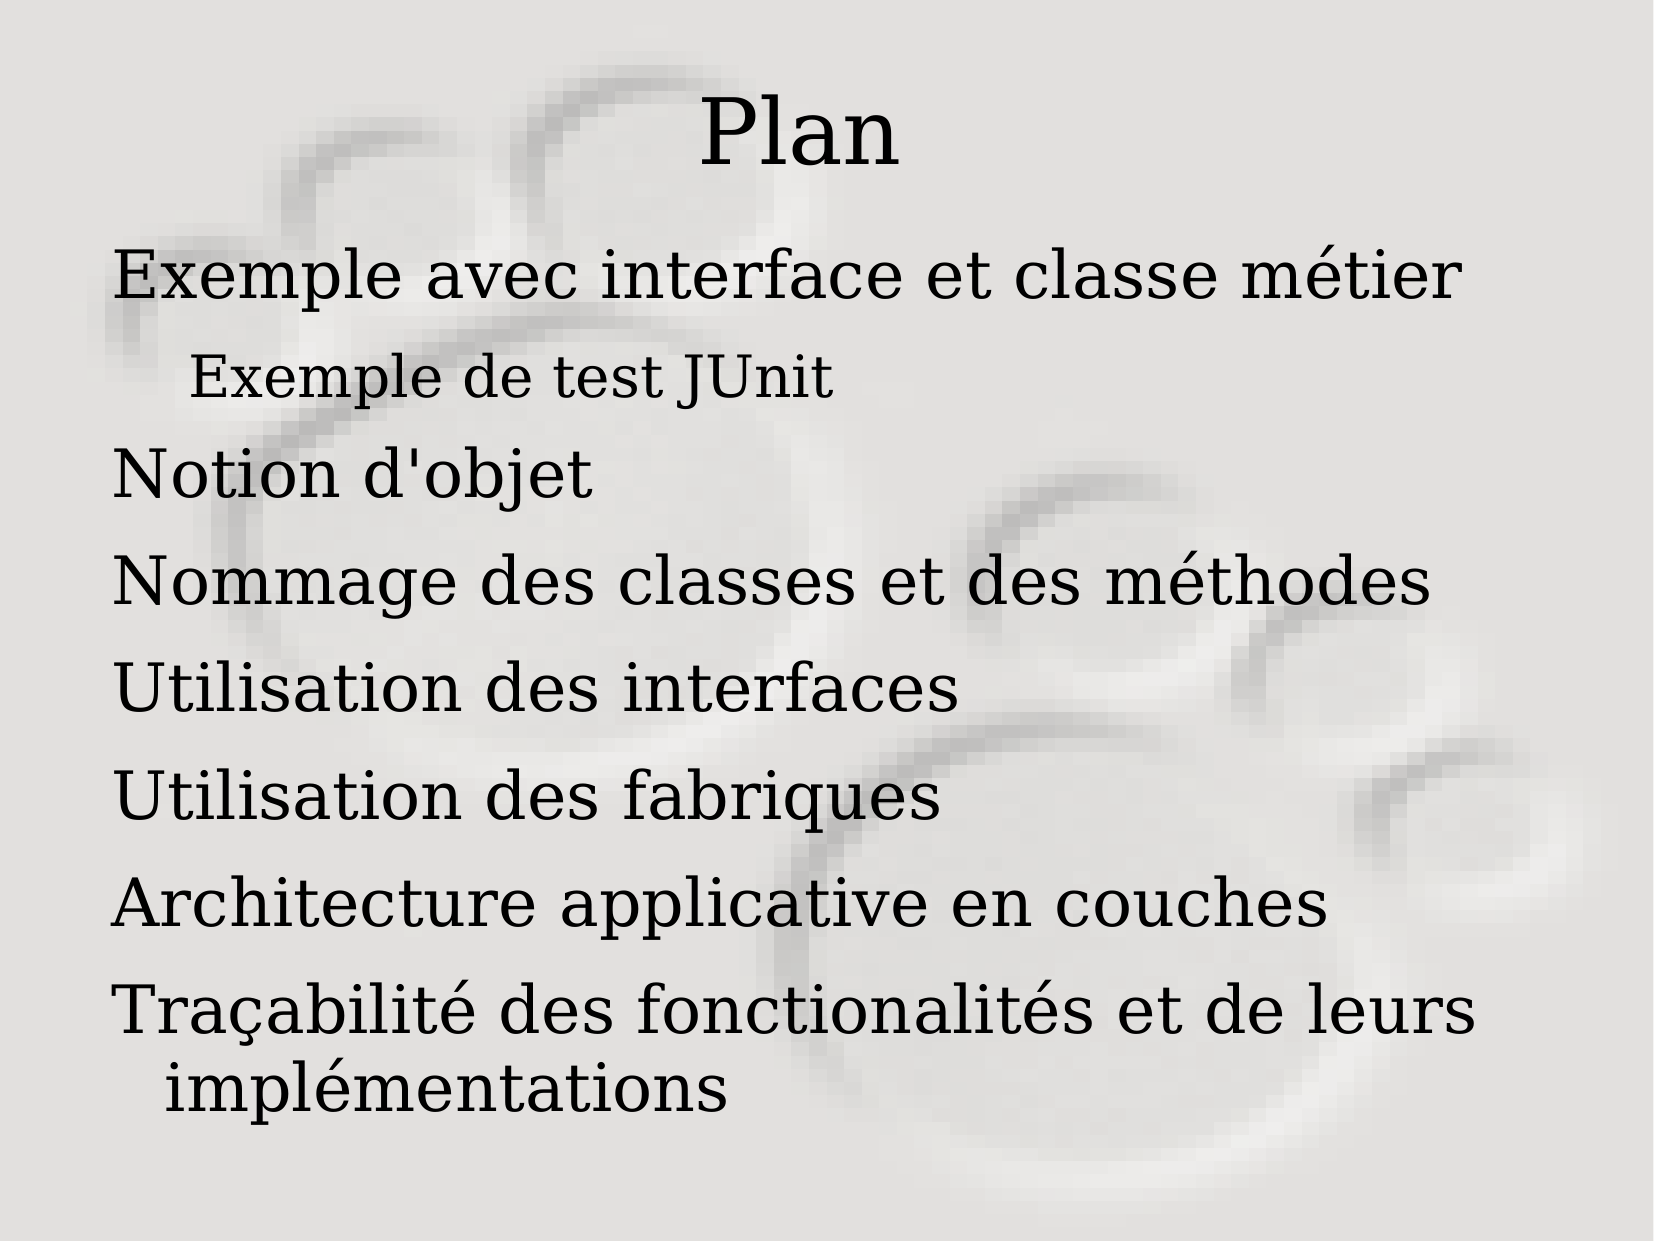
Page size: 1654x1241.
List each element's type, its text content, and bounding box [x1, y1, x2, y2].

title Plan [93, 29, 1506, 236]
picture [0, 0, 1654, 1241]
list Exemple avec interface et classe métier Exemple de test JUnit Notion d'objet Nommage des classes et des méthodes Utilisation des interfaces Utilisation des fabriques Architecture applicative en couches Traçabilité des fonctionalités et de leurs implémentations [93, 236, 1506, 1206]
